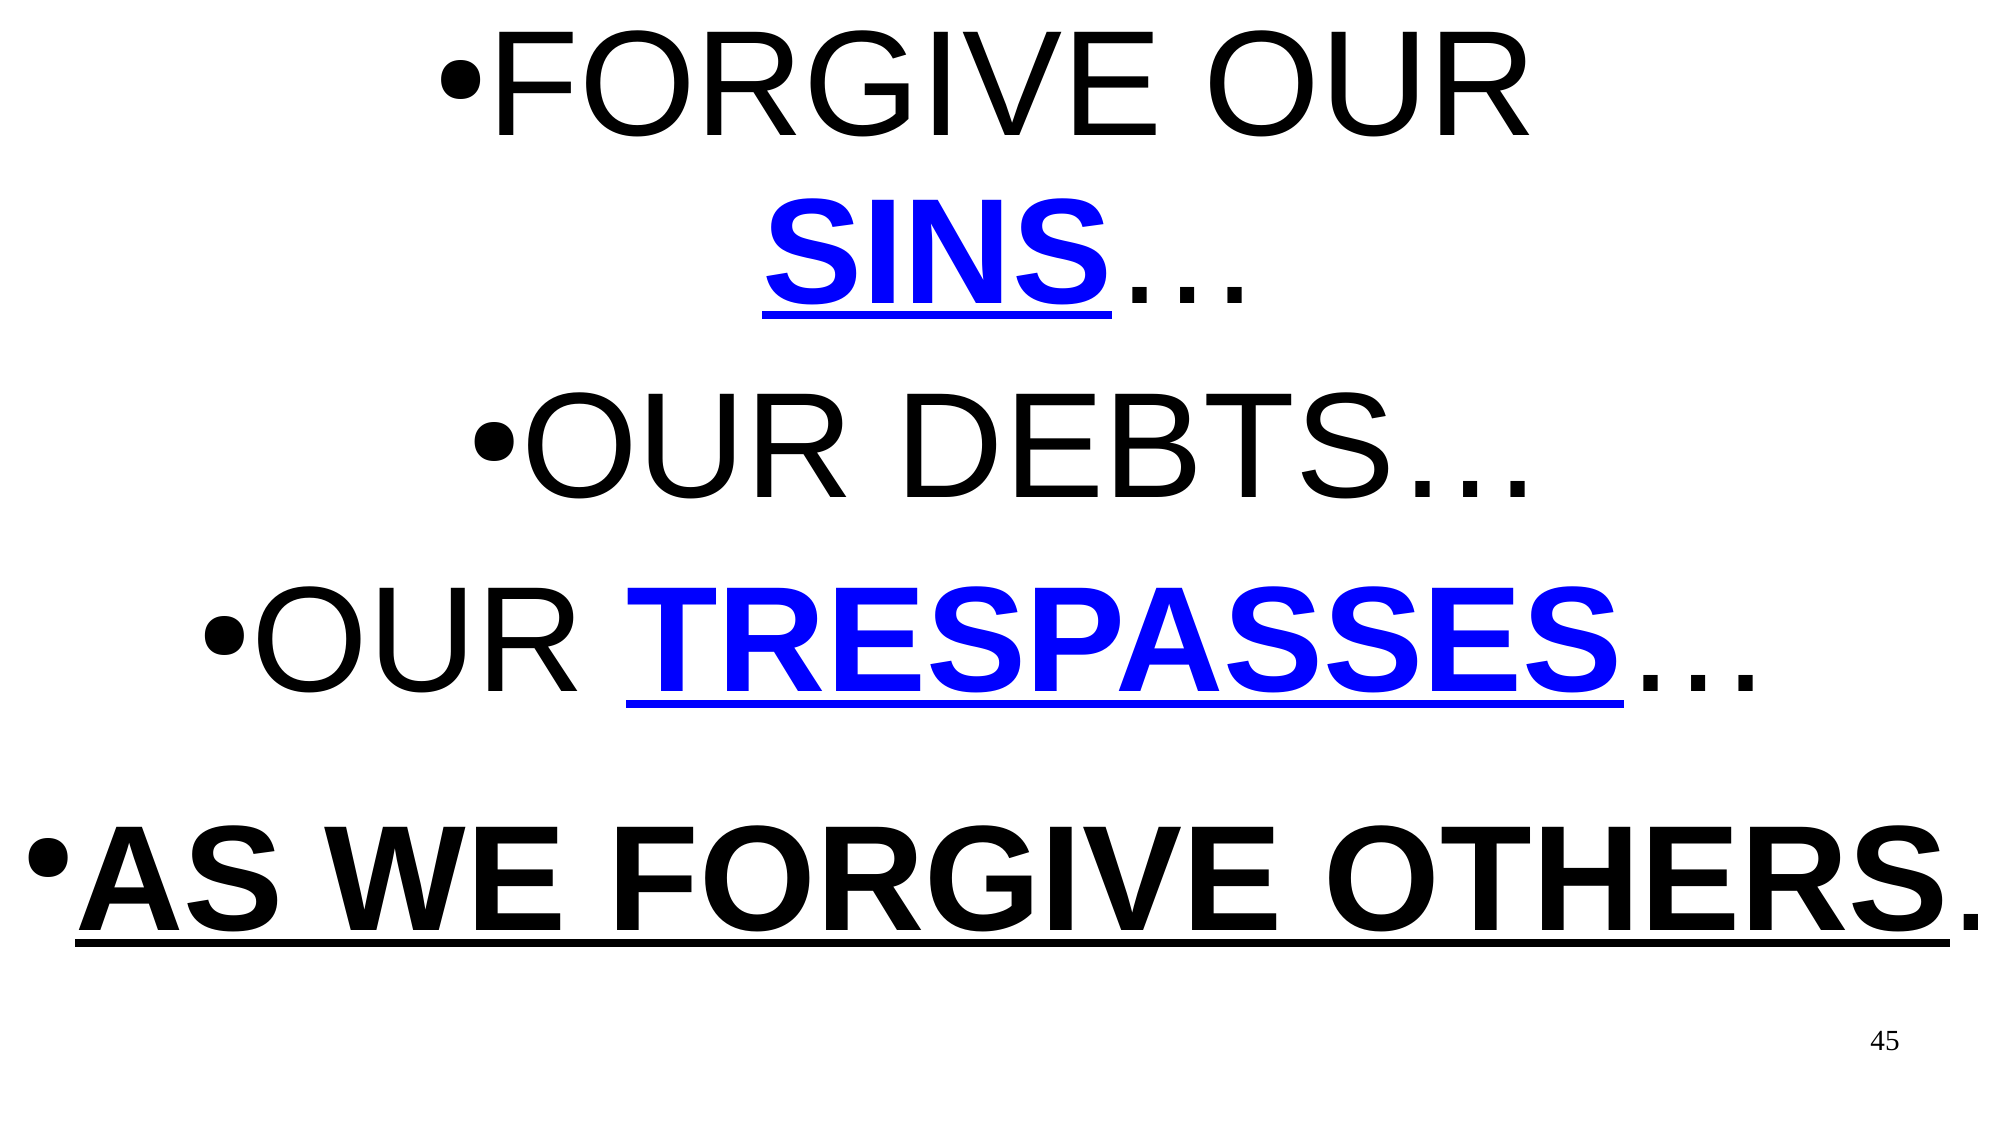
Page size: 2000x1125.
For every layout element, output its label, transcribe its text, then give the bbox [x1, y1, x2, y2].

list FORGIVE OUR SINS… OUR DEBTS… OUR TRESPASSES… AS WE FORGIVE OTHERS. [0, 0, 1996, 1123]
